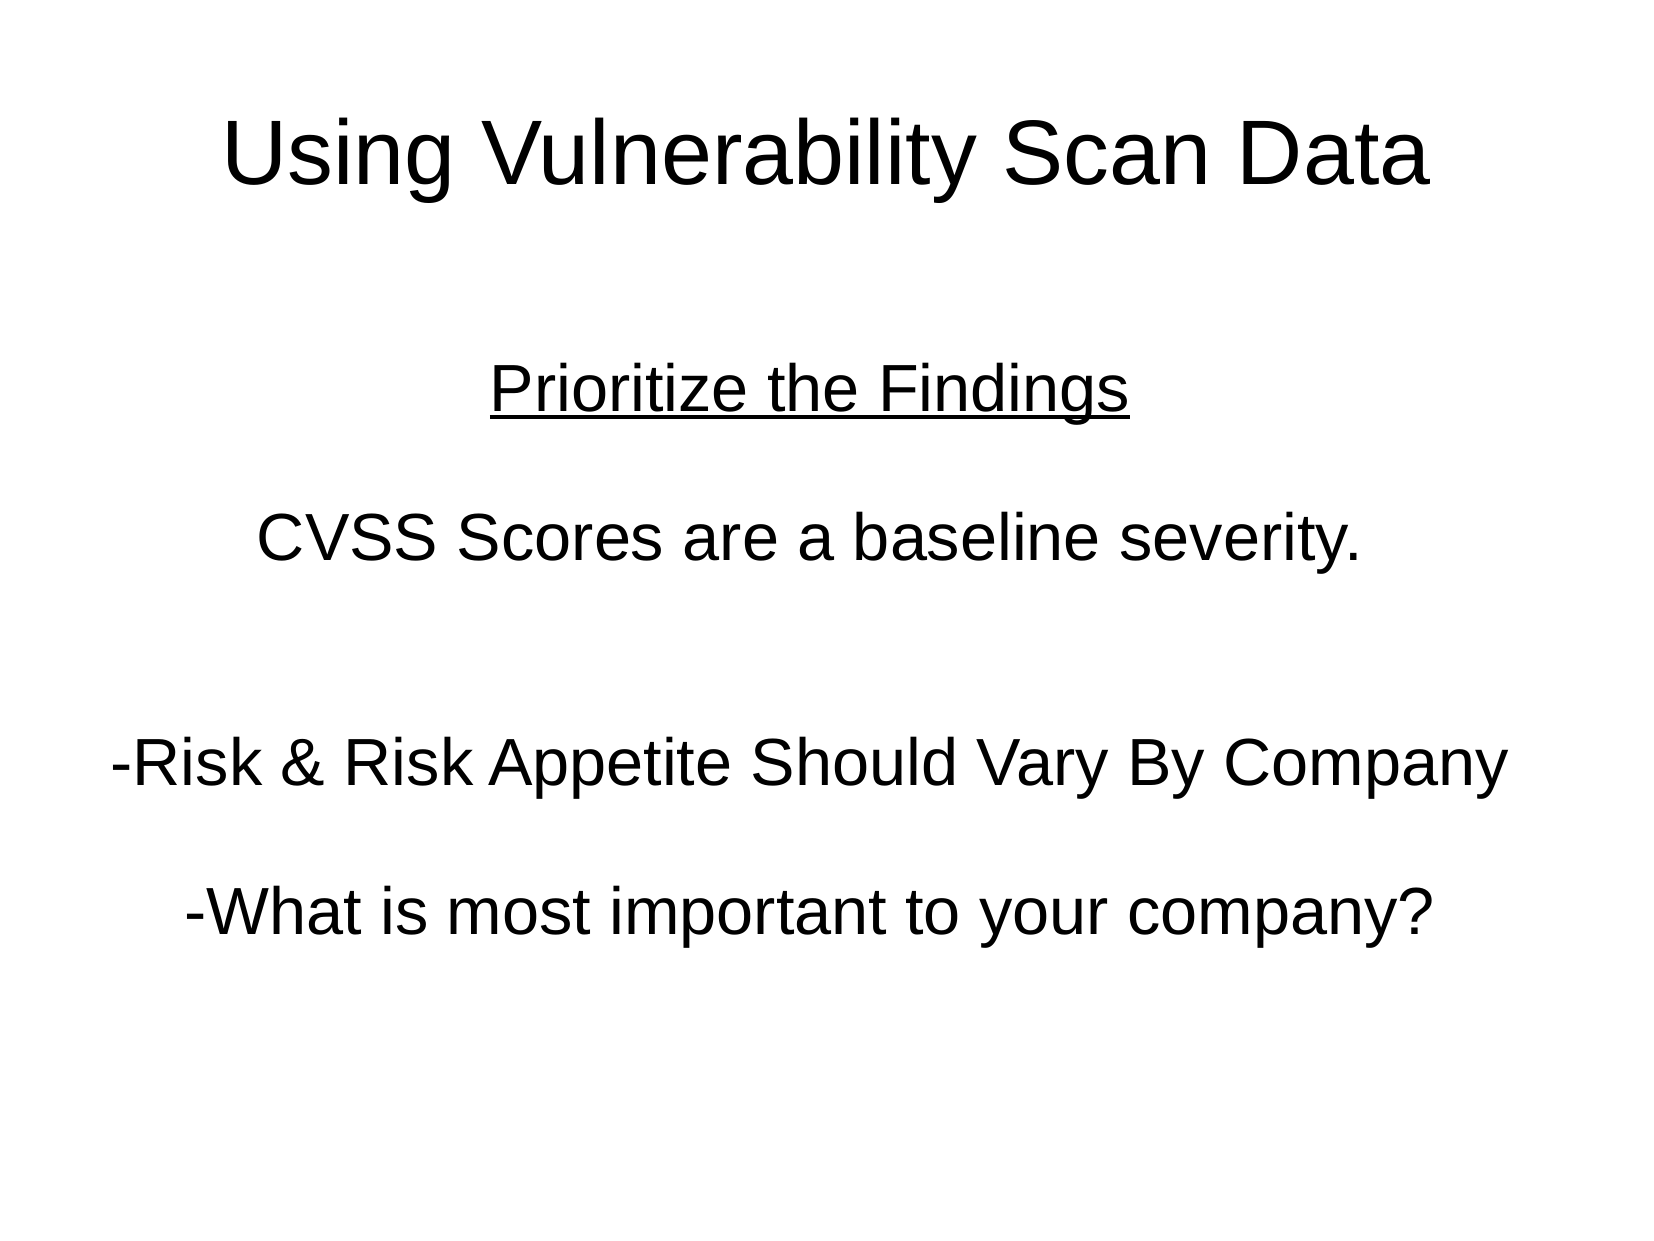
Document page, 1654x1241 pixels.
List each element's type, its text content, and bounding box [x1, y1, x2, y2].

subtitle Prioritize the Findings CVSS Scores are a baseline severity. -Risk & Risk Appetite Should Vary By Company -What is most important to your company? [82, 290, 1538, 1010]
title Using Vulnerability Scan Data [82, 49, 1571, 257]
